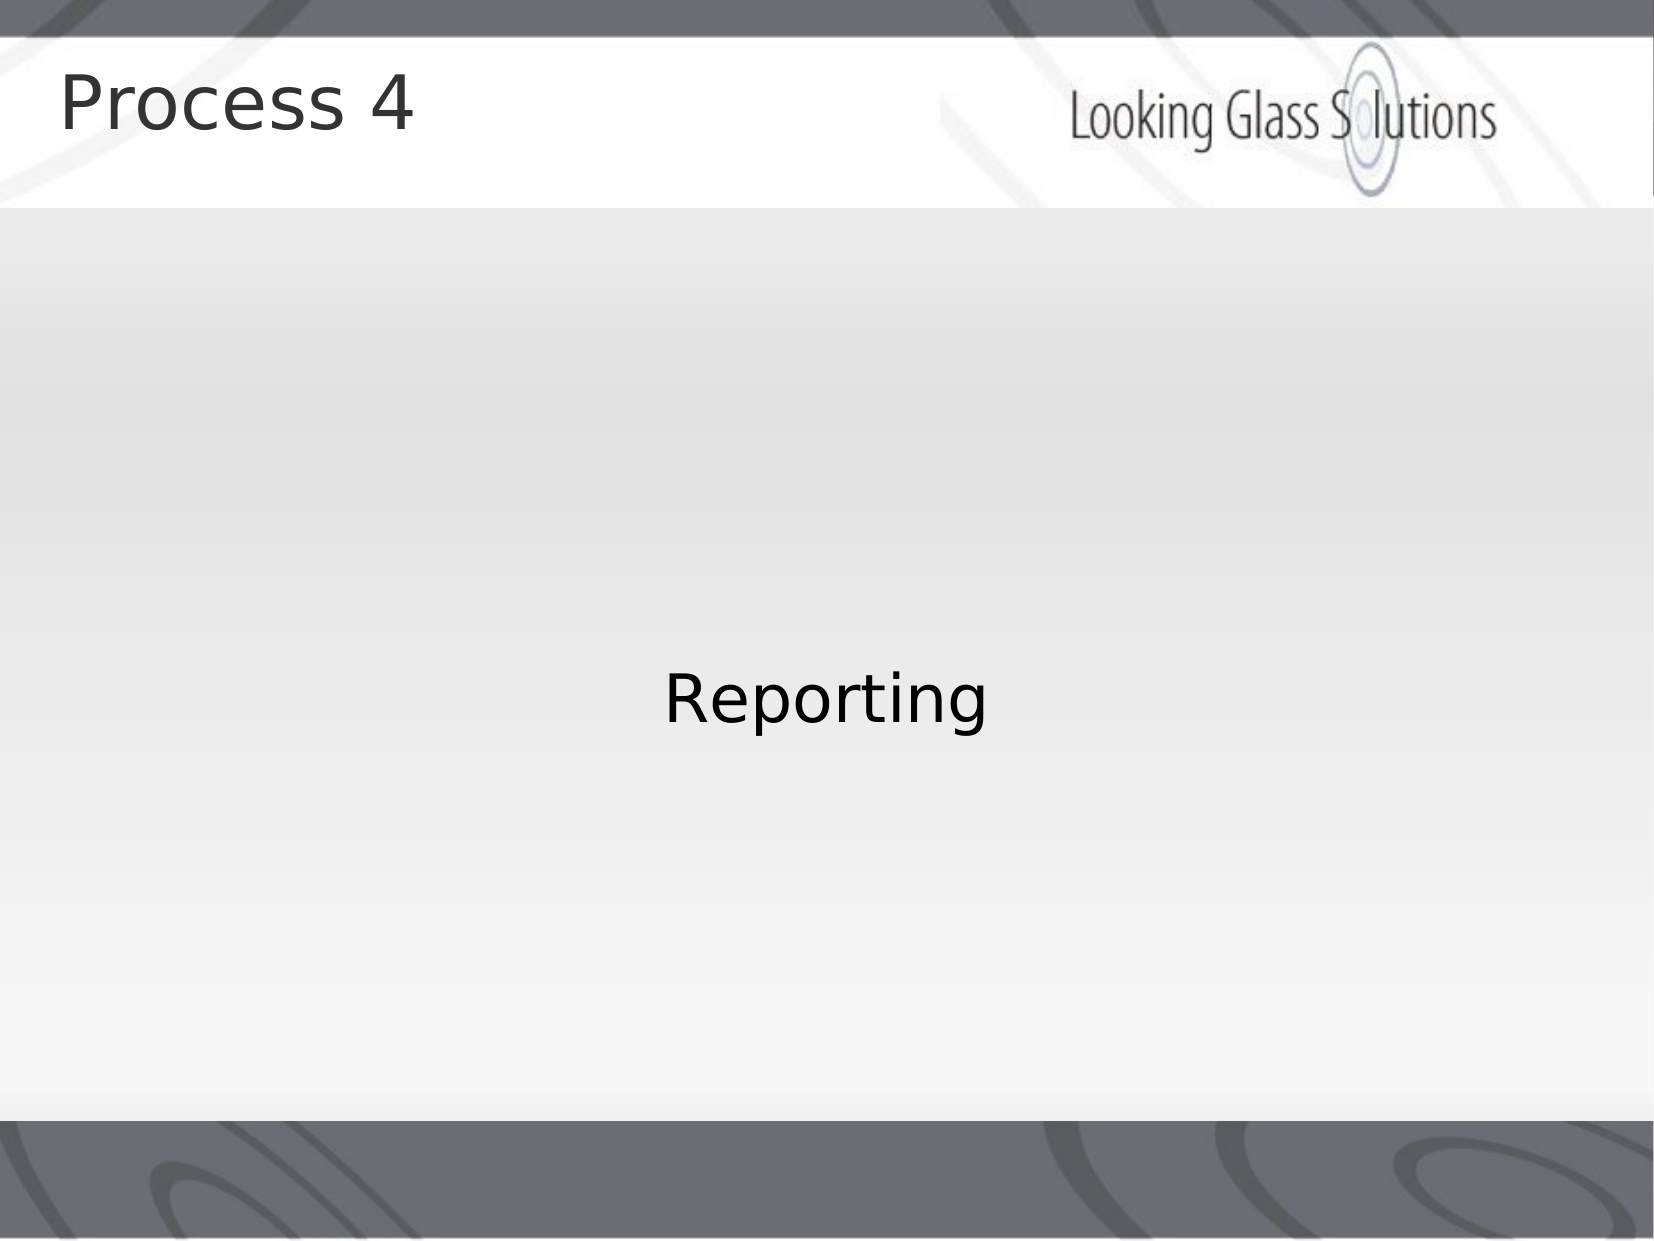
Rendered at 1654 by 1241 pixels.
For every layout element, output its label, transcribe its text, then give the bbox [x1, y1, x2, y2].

subtitle Reporting [82, 297, 1571, 1102]
picture [0, 0, 1654, 1241]
title Process 4 [59, 29, 1270, 178]
